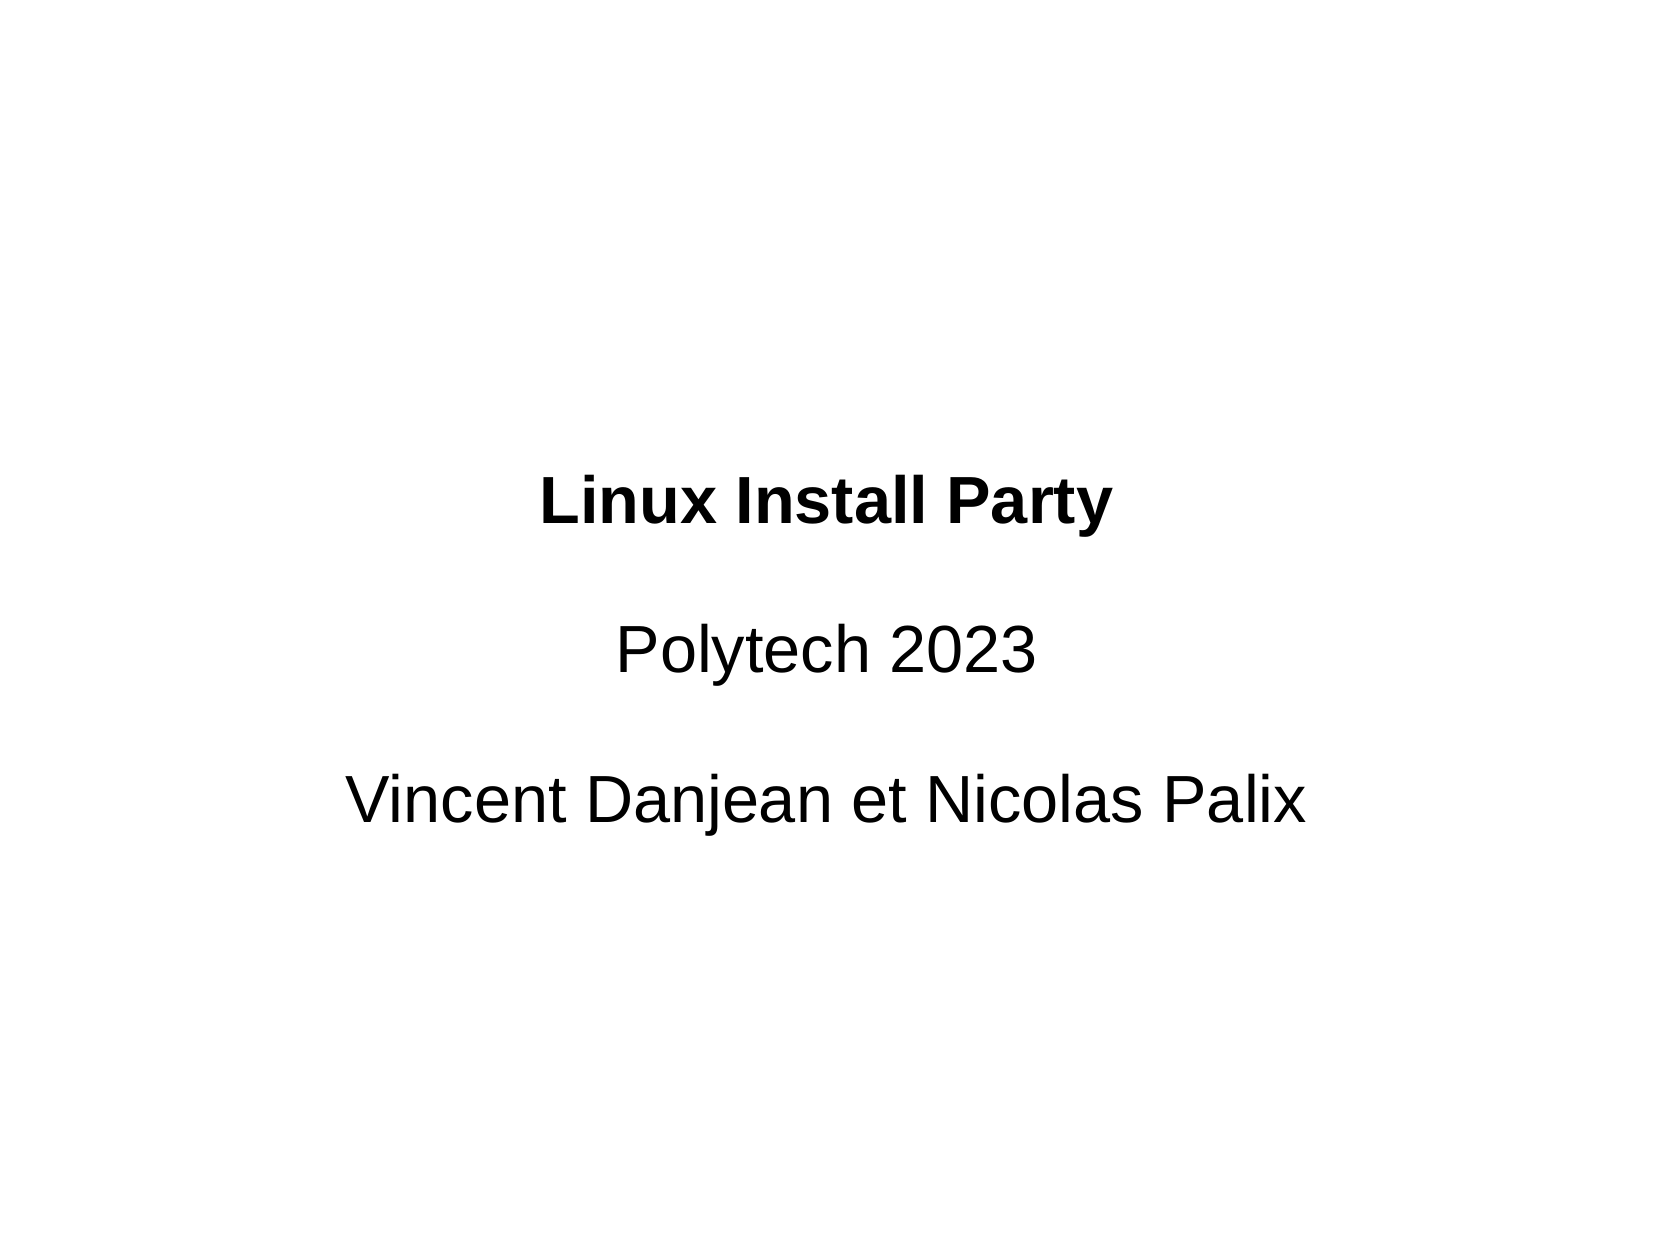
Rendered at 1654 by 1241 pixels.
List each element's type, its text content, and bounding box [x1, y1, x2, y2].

subtitle Linux Install Party Polytech 2023 Vincent Danjean et Nicolas Palix [82, 290, 1571, 1010]
